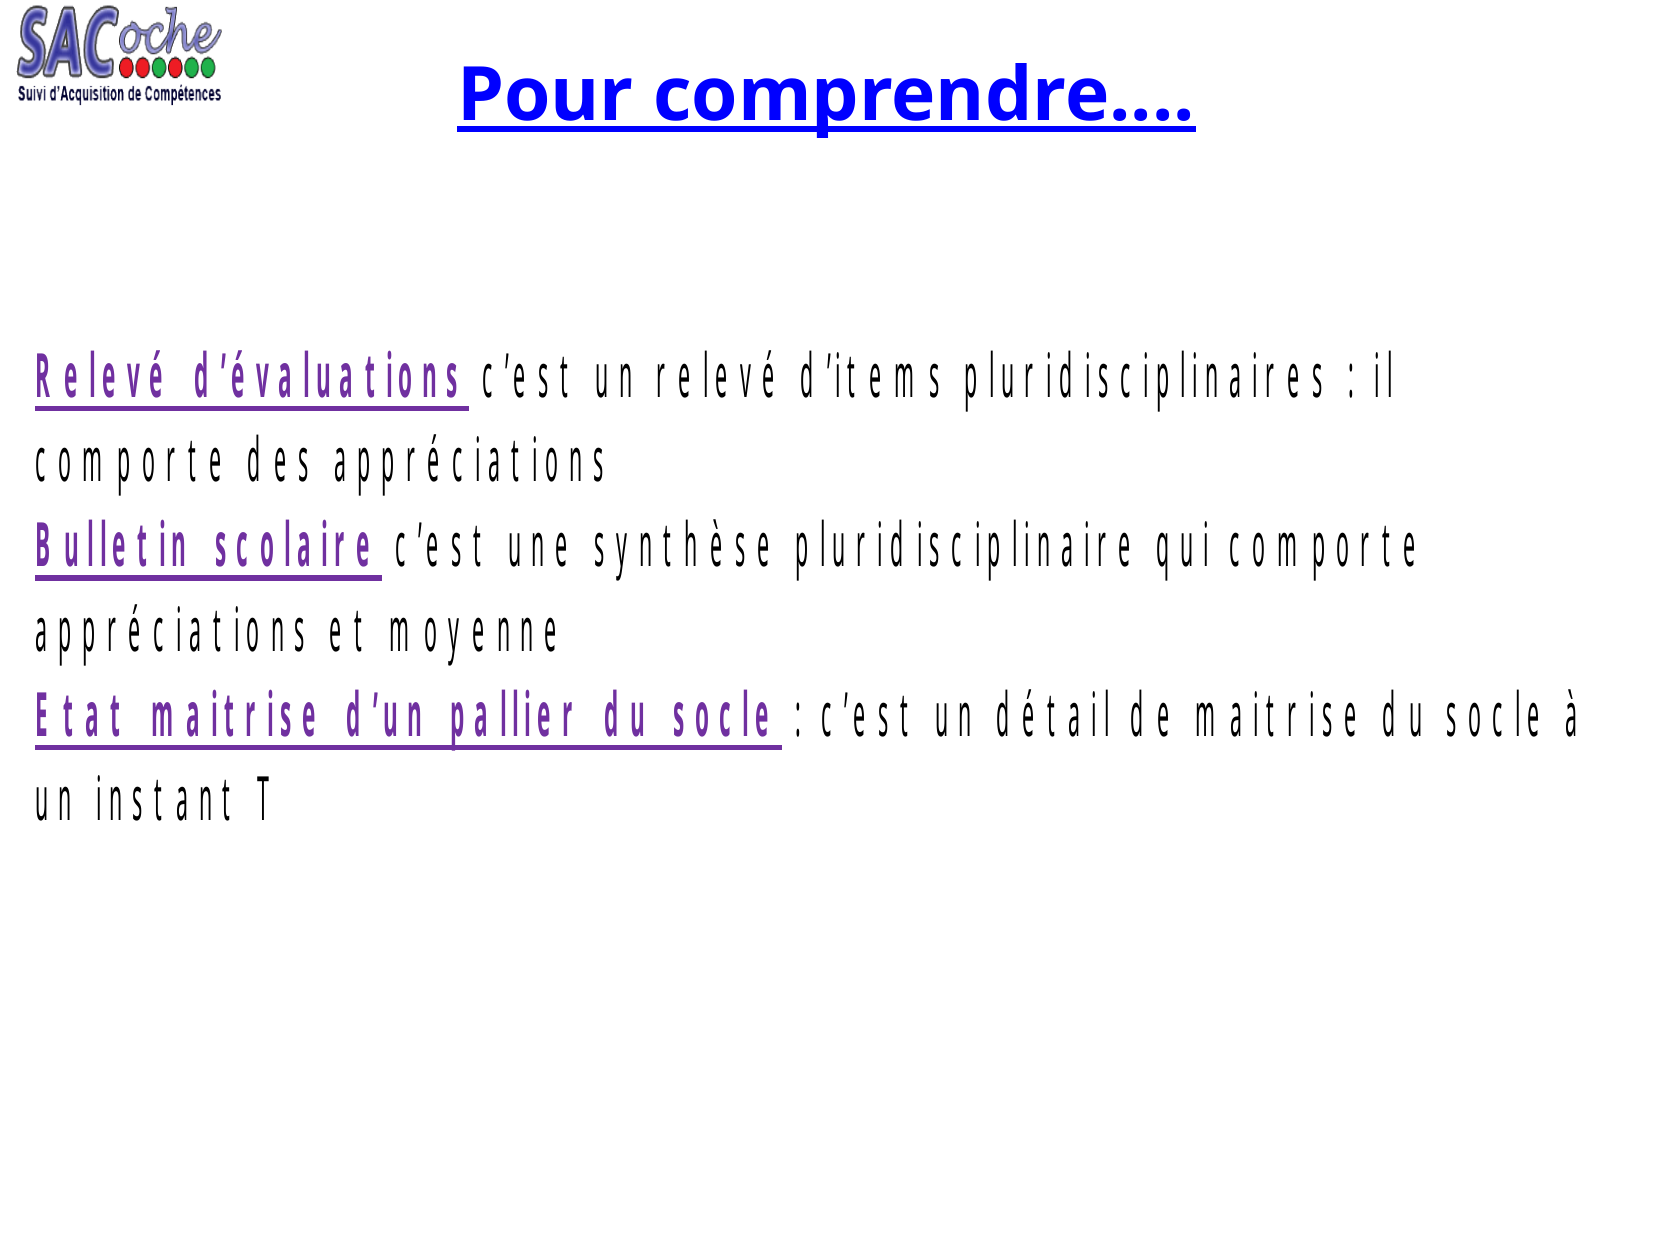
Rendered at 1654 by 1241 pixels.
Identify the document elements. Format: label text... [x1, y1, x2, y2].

picture [13, 1, 225, 107]
title Pour comprendre.... [82, 0, 1571, 184]
picture [35, 330, 1595, 839]
